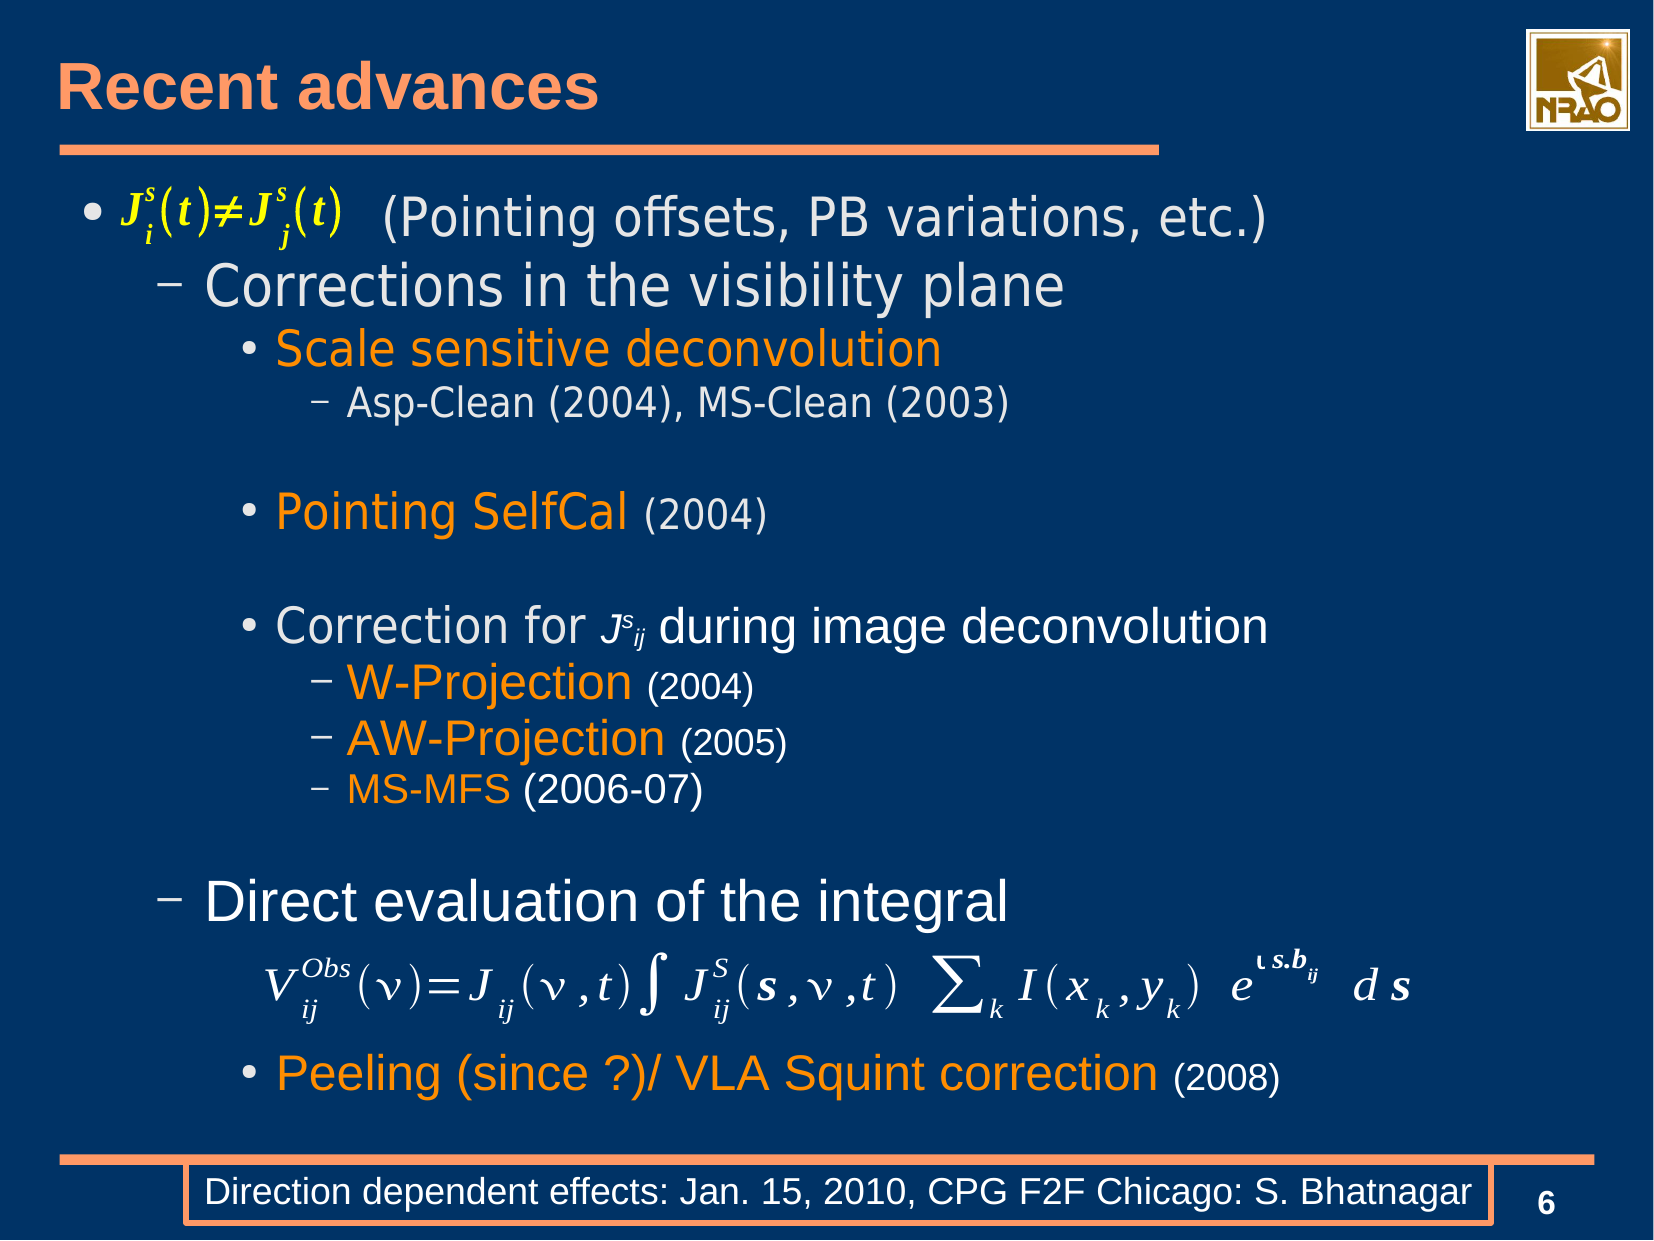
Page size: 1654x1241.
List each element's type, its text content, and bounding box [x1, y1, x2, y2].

list (Pointing offsets, PB variations, etc.) Corrections in the visibility plane Scale sensitive deconvolution Asp-Clean (2004), MS-Clean (2003) Pointing SelfCal (2004) Correction for Jsij during image deconvolution W-Projection (2004) AW-Projection (2005) MS-MFS (2006-07) Direct evaluation of the integral Peeling (since ?)/ VLA Squint correction (2008) [63, 174, 1601, 1115]
chart [249, 936, 1423, 1027]
picture [1526, 29, 1630, 131]
title Recent advances [56, 34, 1489, 139]
chart [104, 167, 354, 255]
